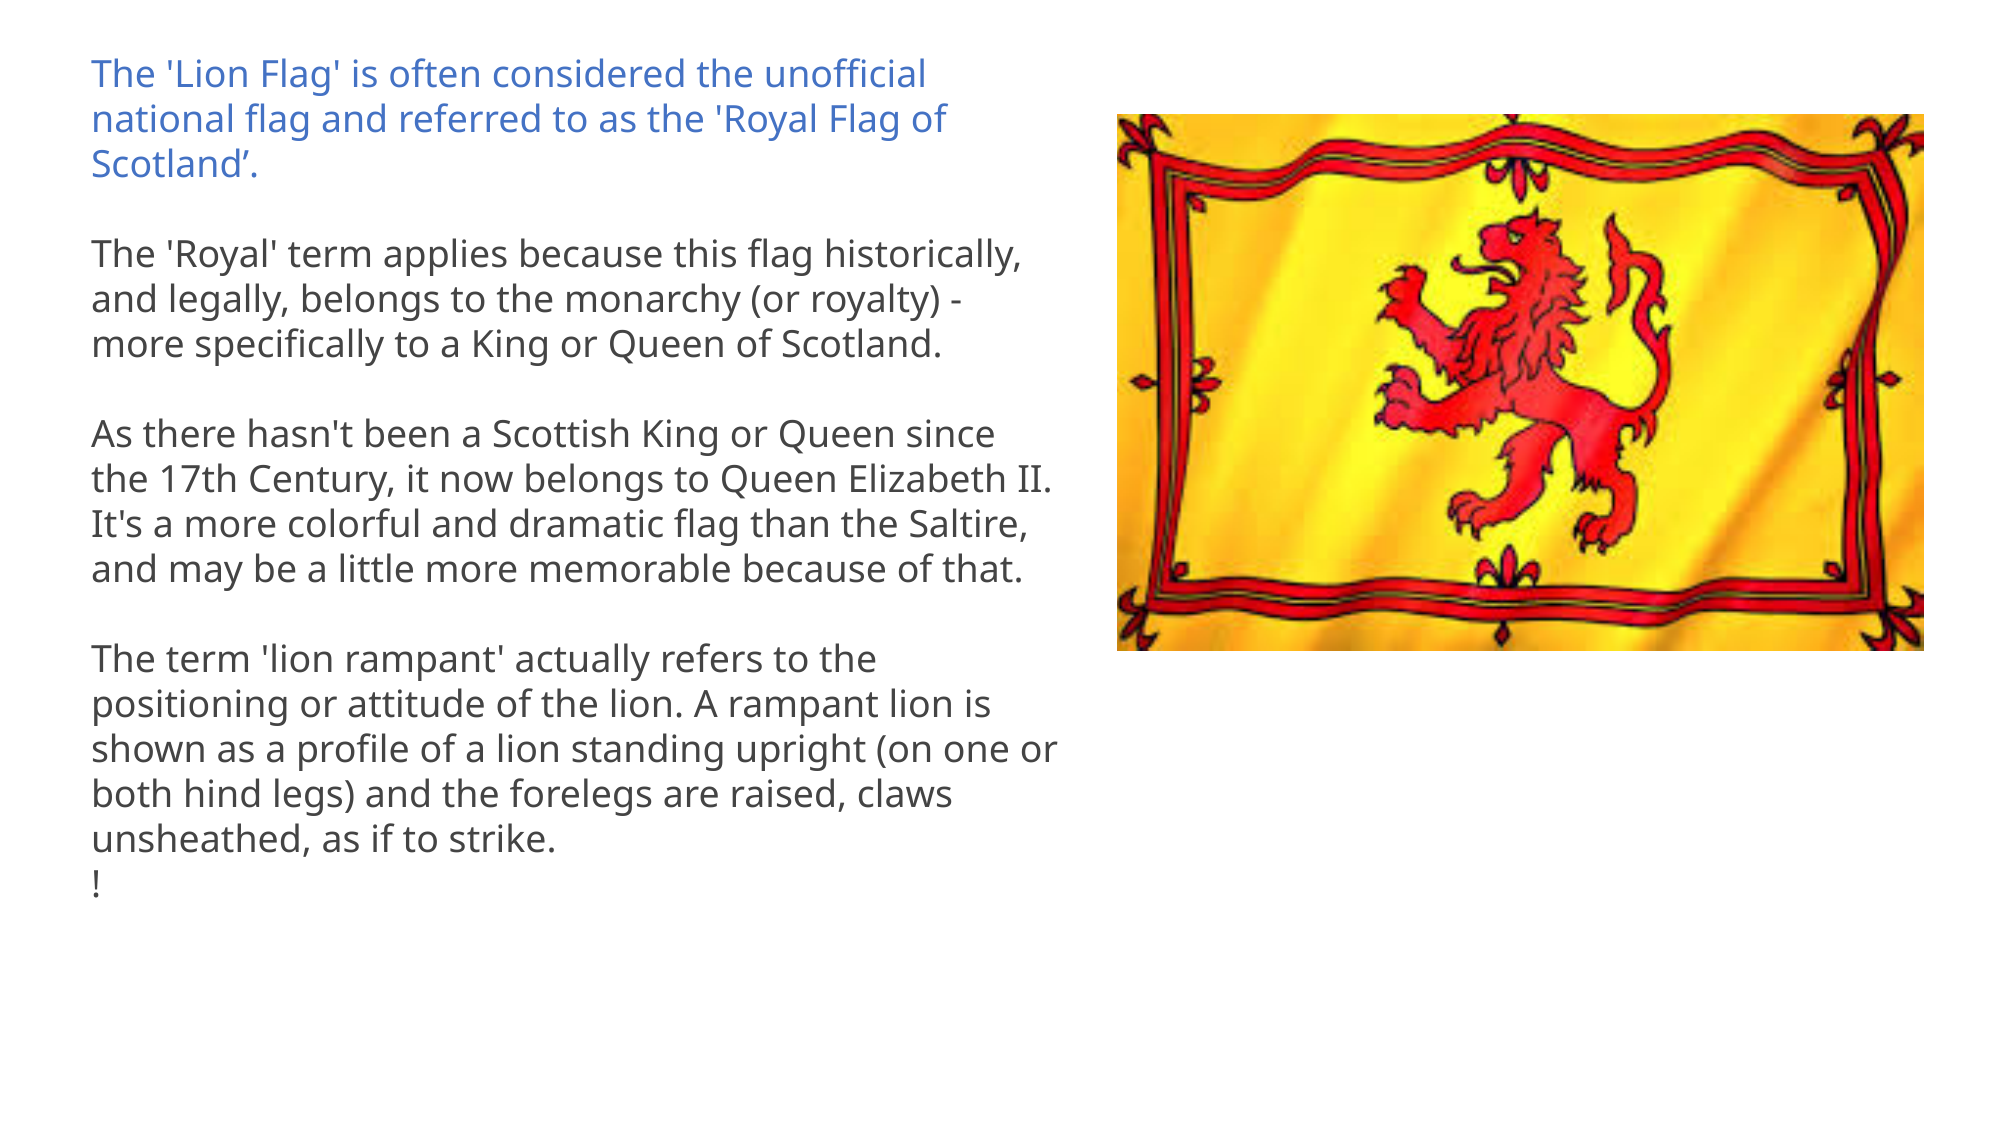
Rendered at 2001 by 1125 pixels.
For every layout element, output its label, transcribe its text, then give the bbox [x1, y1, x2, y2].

picture [1117, 114, 1924, 651]
text_box The 'Lion Flag' is often considered the unofficial national flag and referred to as the 'Royal Flag of Scotland’. The 'Royal' term applies because this flag historically, and legally, belongs to the monarchy (or royalty) - more specifically to a King or Queen of Scotland. As there hasn't been a Scottish King or Queen since the 17th Century, it now belongs to Queen Elizabeth II. It's a more colorful and dramatic flag than the Saltire, and may be a little more memorable because of that. The term 'lion rampant' actually refers to the positioning or attitude of the lion. A rampant lion is shown as a profile of a lion standing upright (on one or both hind legs) and the forelegs are raised, claws unsheathed, as if to strike. ! [76, 42, 1076, 831]
